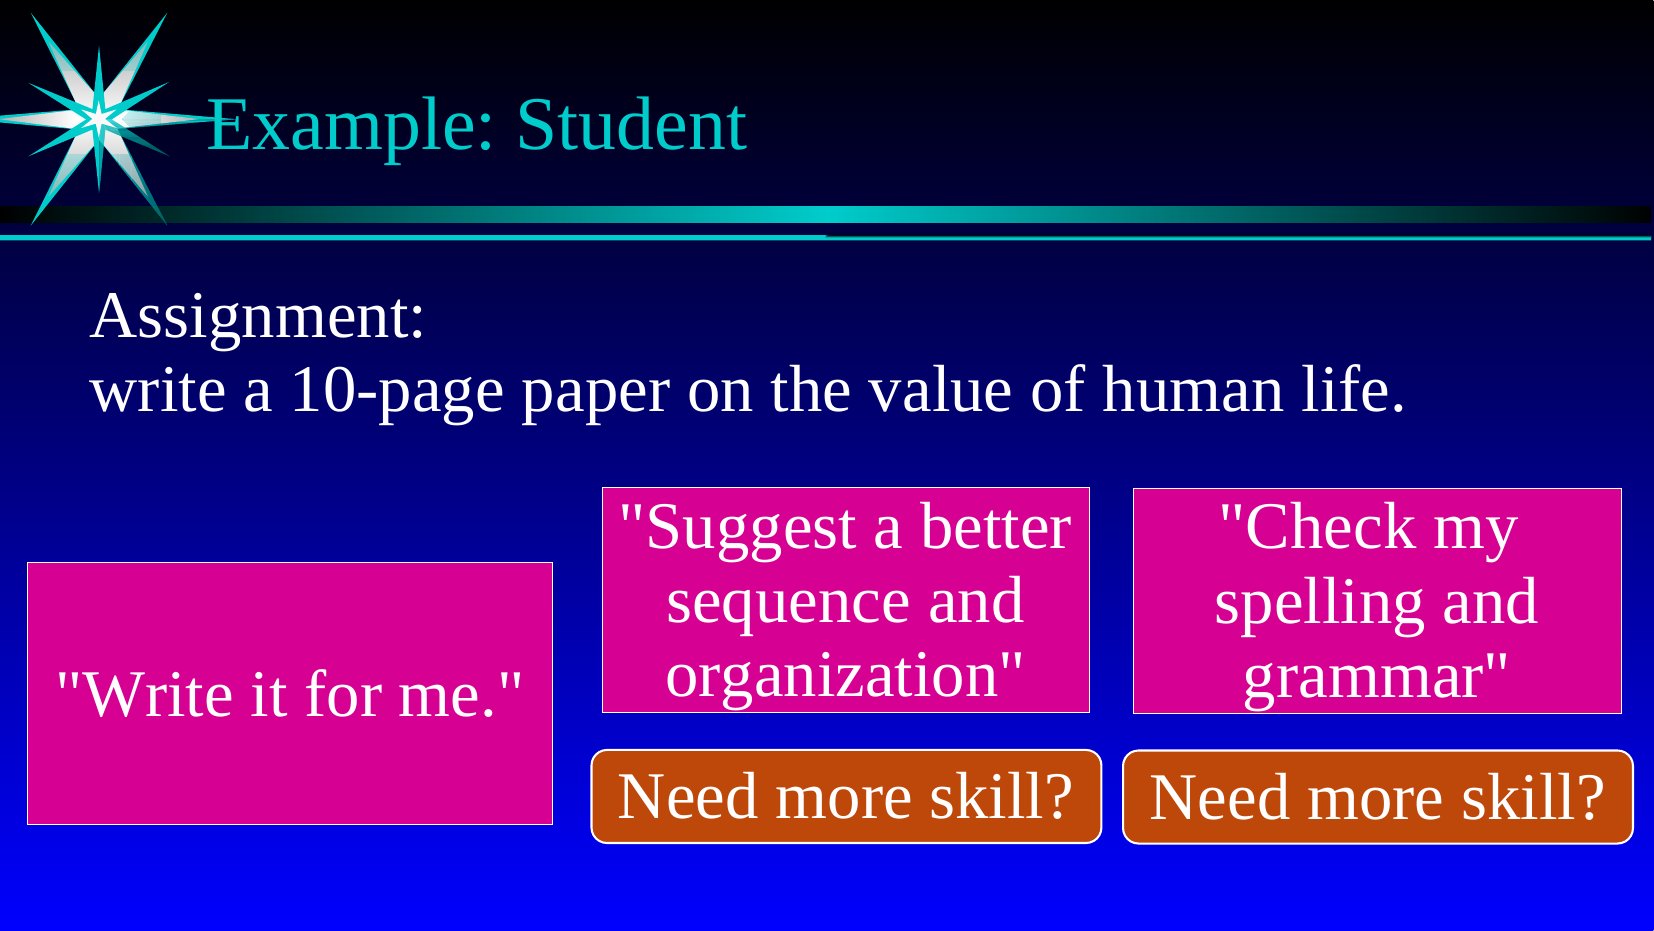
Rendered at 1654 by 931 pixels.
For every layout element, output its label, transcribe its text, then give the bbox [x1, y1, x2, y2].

title Example: Student [206, 46, 1613, 202]
text_box "Write it for me." [27, 562, 553, 825]
text_box Need more skill? [591, 749, 1102, 844]
text_box Assignment: write a 10-page paper on the value of human life. [75, 270, 1538, 458]
text_box "Suggest a better sequence and organization" [602, 487, 1090, 713]
text_box Need more skill? [1123, 750, 1633, 844]
text_box "Check my spelling and grammar" [1133, 488, 1622, 714]
